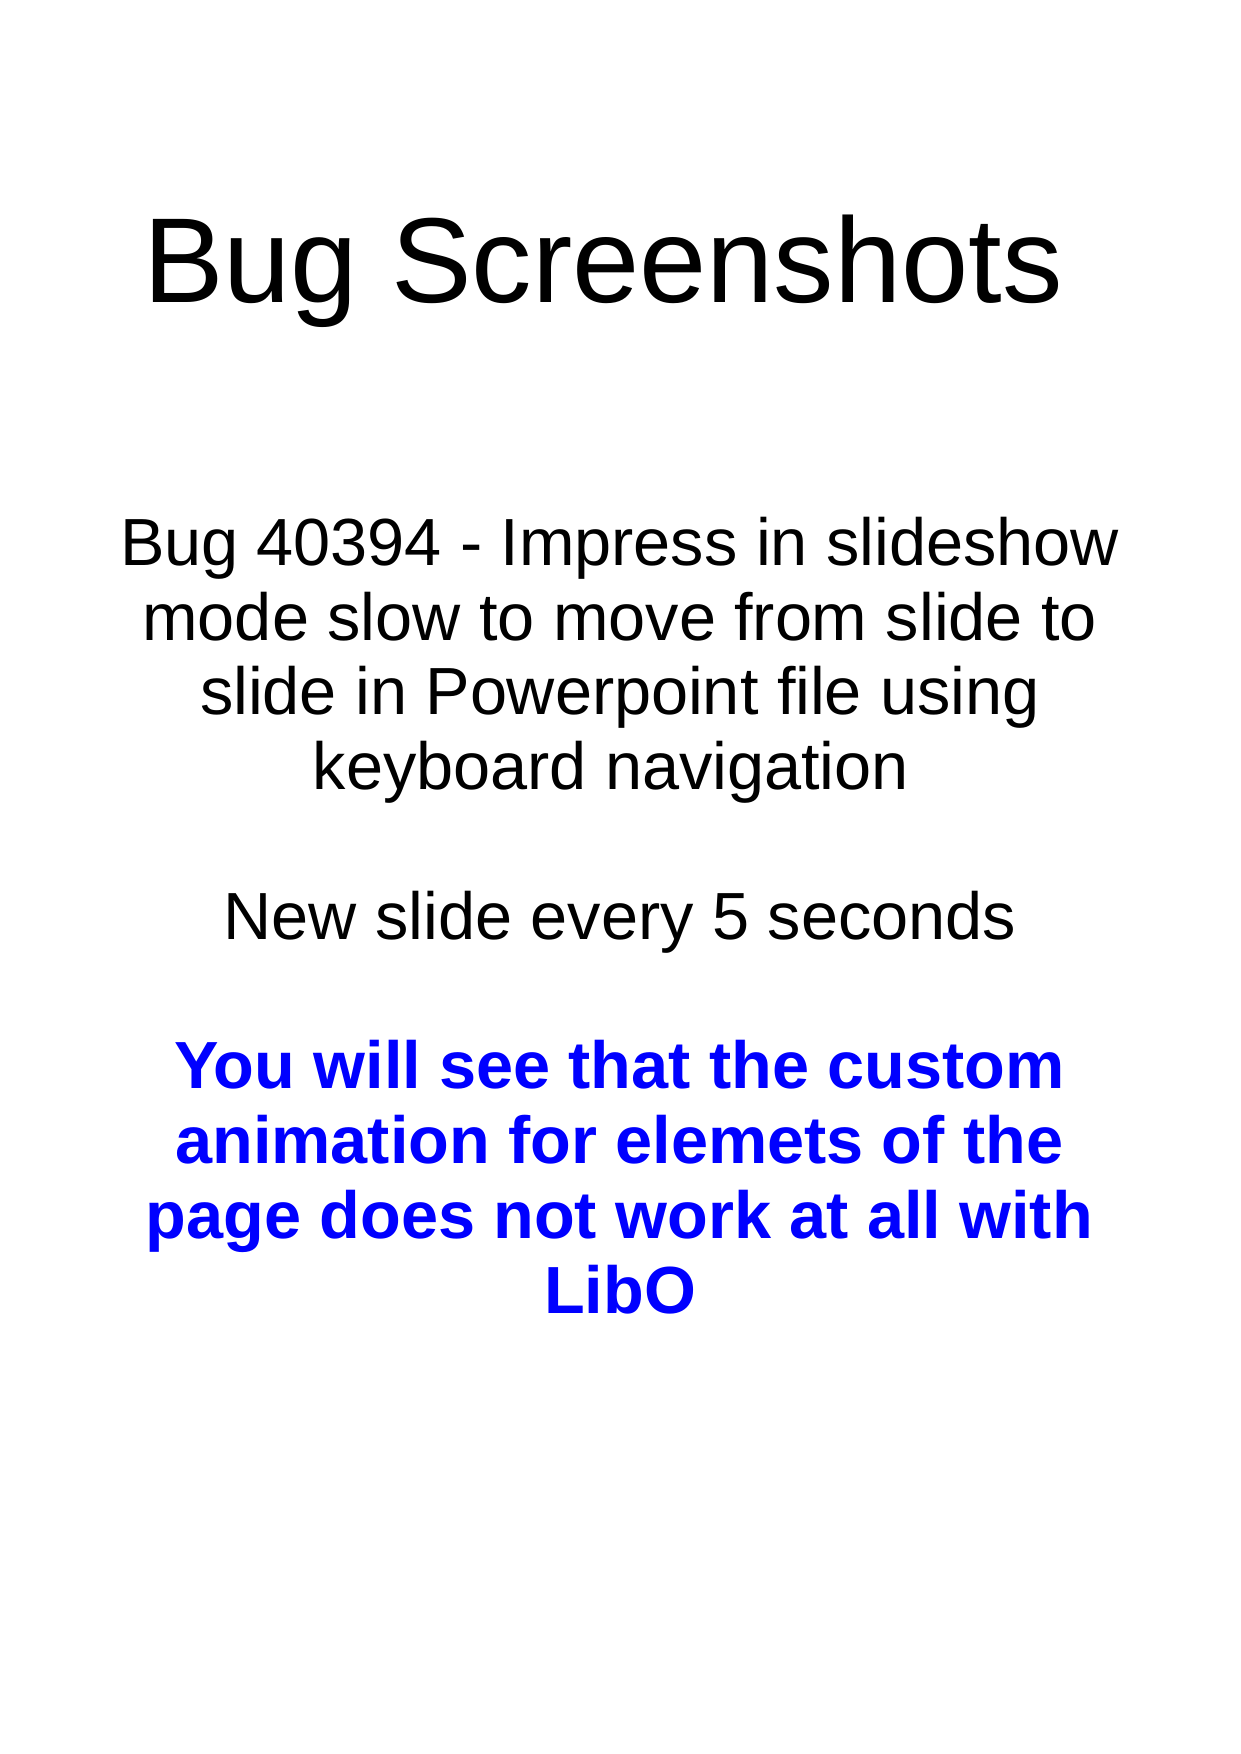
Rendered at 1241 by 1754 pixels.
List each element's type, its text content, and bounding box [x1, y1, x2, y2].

title Bug Screenshots [115, 124, 1125, 398]
subtitle Bug 40394 - Impress in slideshow mode slow to move from slide to slide in Powerpoint file using keyboard navigation New slide every 5 seconds You will see that the custom animation for elemets of the page does not work at all with LibO [115, 441, 1125, 1391]
